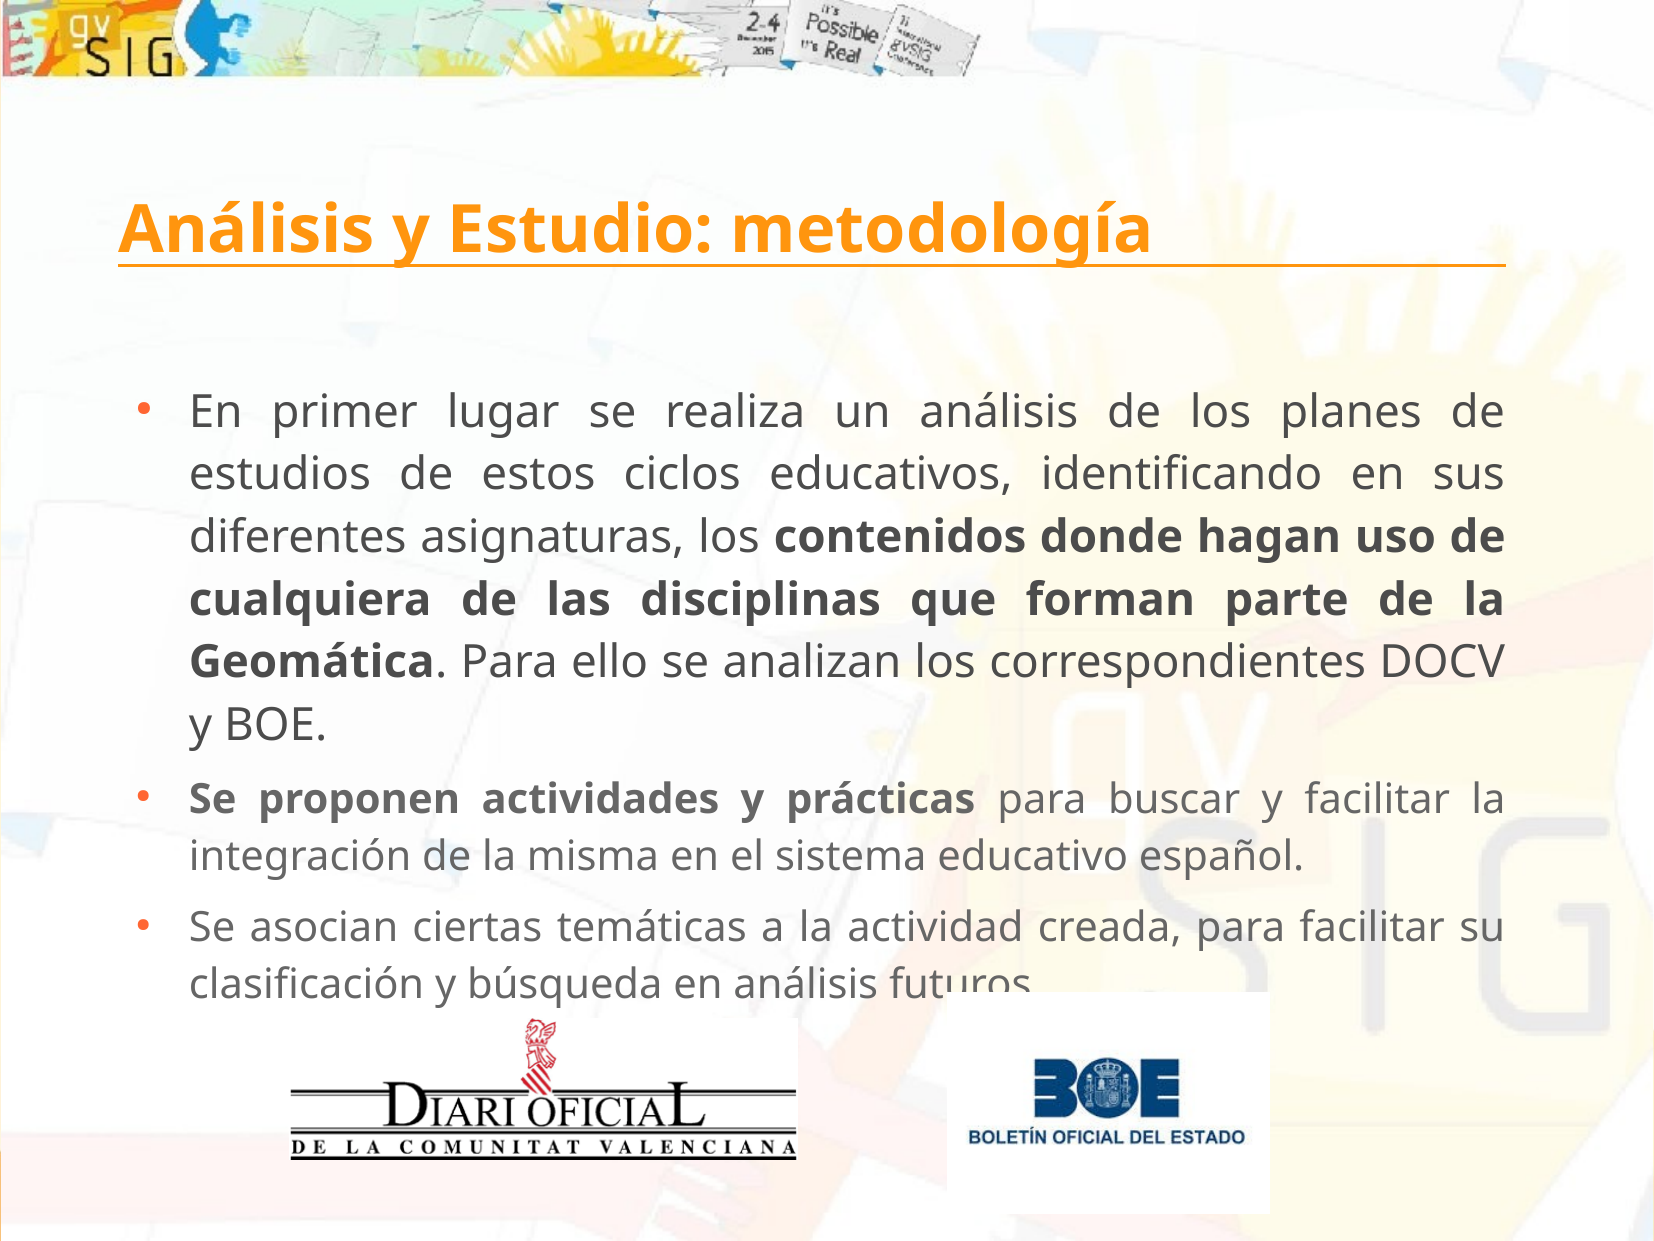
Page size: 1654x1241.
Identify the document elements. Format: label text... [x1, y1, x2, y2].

title Análisis y Estudio: metodología [118, 177, 1607, 276]
list En primer lugar se realiza un análisis de los planes de estudios de estos ciclos educativos, identificando en sus diferentes asignaturas, los contenidos donde hagan uso de cualquiera de las disciplinas que forman parte de la Geomática. Para ello se analizan los correspondientes DOCV y BOE. Se proponen actividades y prácticas para buscar y facilitar la integración de la misma en el sistema educativo español. Se asocian ciertas temáticas a la actividad creada, para facilitar su clasificación y búsqueda en análisis futuros. [118, 301, 1506, 966]
picture [0, 0, 1654, 1241]
